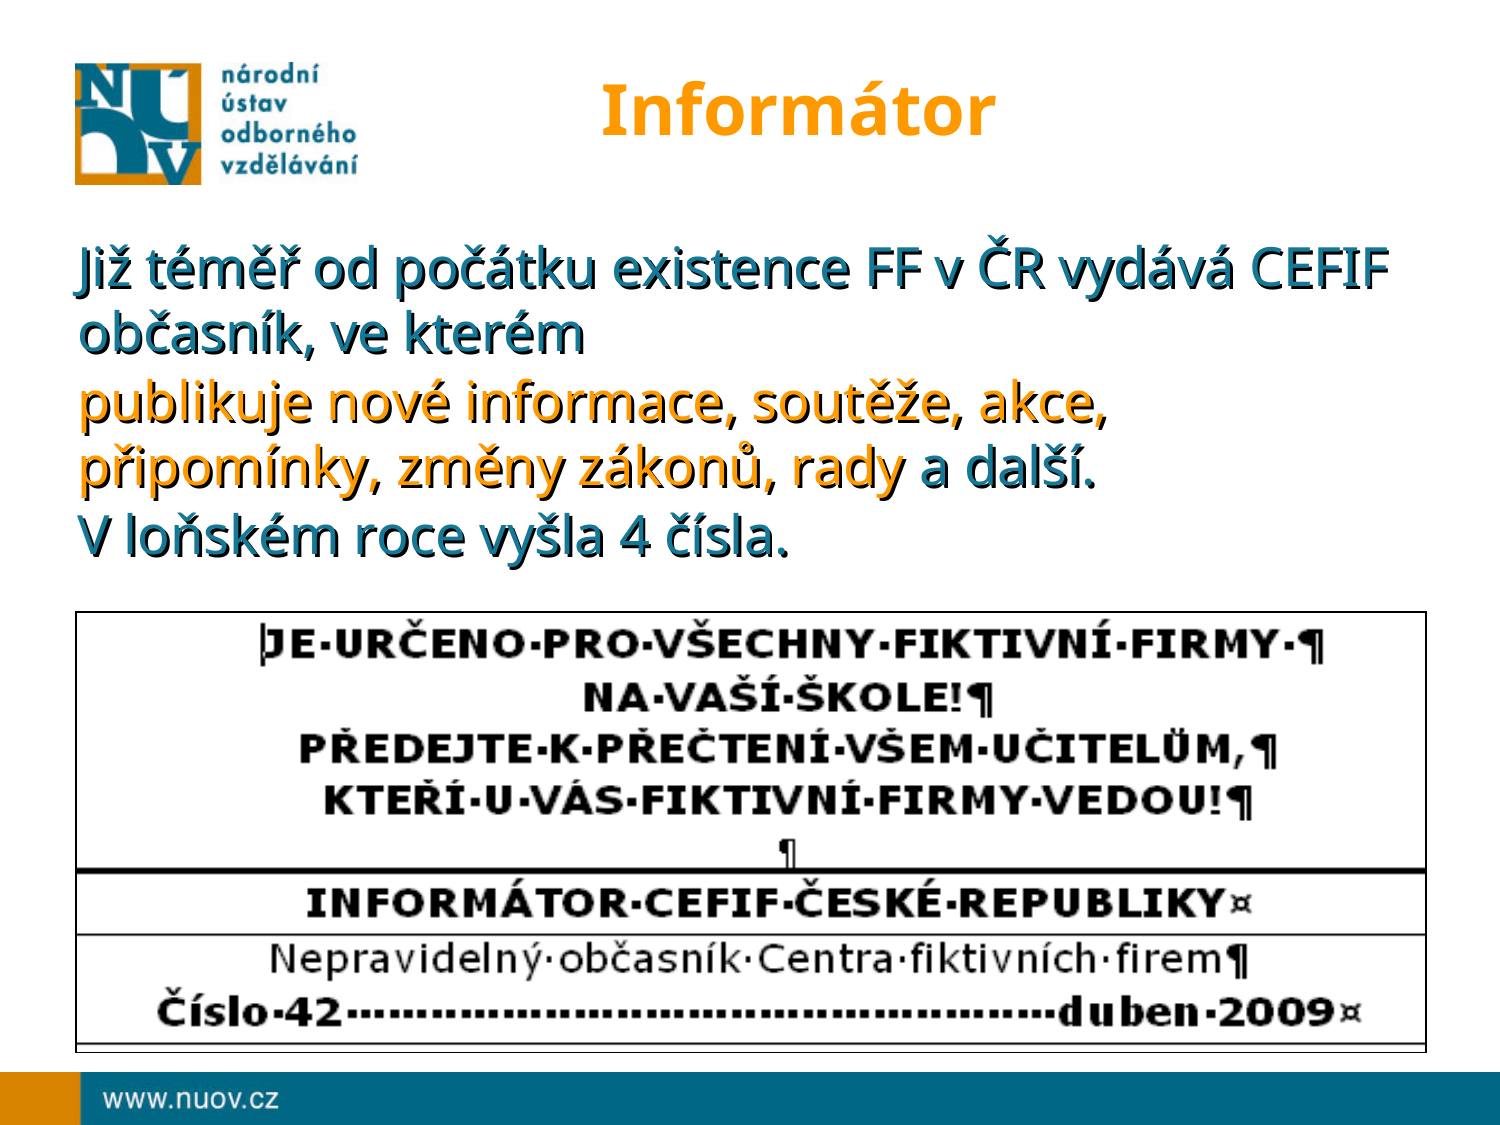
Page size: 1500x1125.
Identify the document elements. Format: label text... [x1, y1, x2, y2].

text_box [75, 62, 358, 185]
text_box Již téměř od počátku existence FF v ČR vydává CEFIF občasník, ve kterém publikuje nové informace, soutěže, akce, připomínky, změny zákonů, rady a další. V loňském roce vyšla 4 čísla. [62, 224, 1438, 574]
title Informátor [374, 24, 1475, 176]
text_box [0, 1072, 1500, 1125]
picture [76, 612, 1426, 1052]
